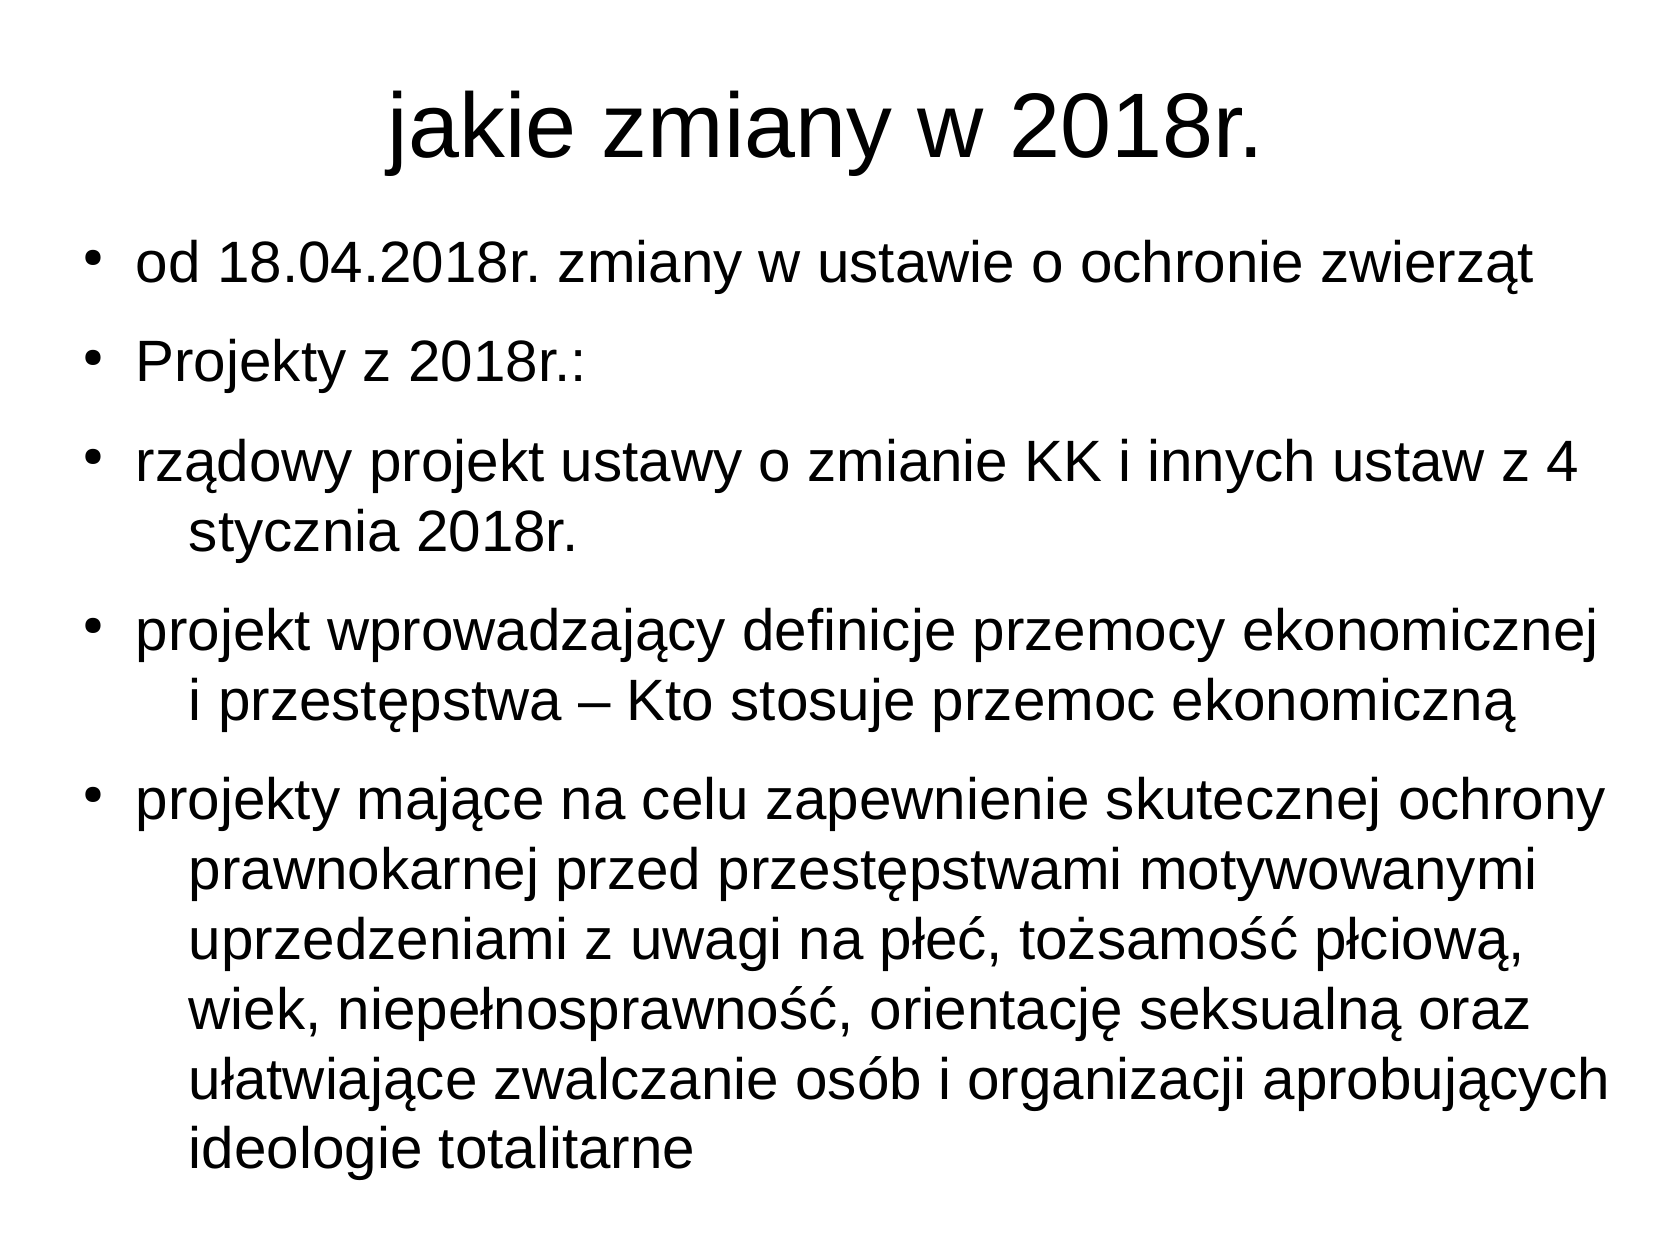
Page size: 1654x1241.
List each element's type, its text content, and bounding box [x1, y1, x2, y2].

title jakie zmiany w 2018r. [82, 17, 1571, 224]
list od 18.04.2018r. zmiany w ustawie o ochronie zwierząt Projekty z 2018r.: rządowy projekt ustawy o zmianie KK i innych ustaw z 4 stycznia 2018r. projekt wprowadzający definicje przemocy ekonomicznej i przestępstwa – Kto stosuje przemoc ekonomiczną projekty mające na celu zapewnienie skutecznej ochrony prawnokarnej przed przestępstwami motywowanymi uprzedzeniami z uwagi na płeć, tożsamość płciową, wiek, niepełnosprawność, orientację seksualną oraz ułatwiające zwalczanie osób i organizacji aprobujących ideologie totalitarne [47, 224, 1619, 1241]
